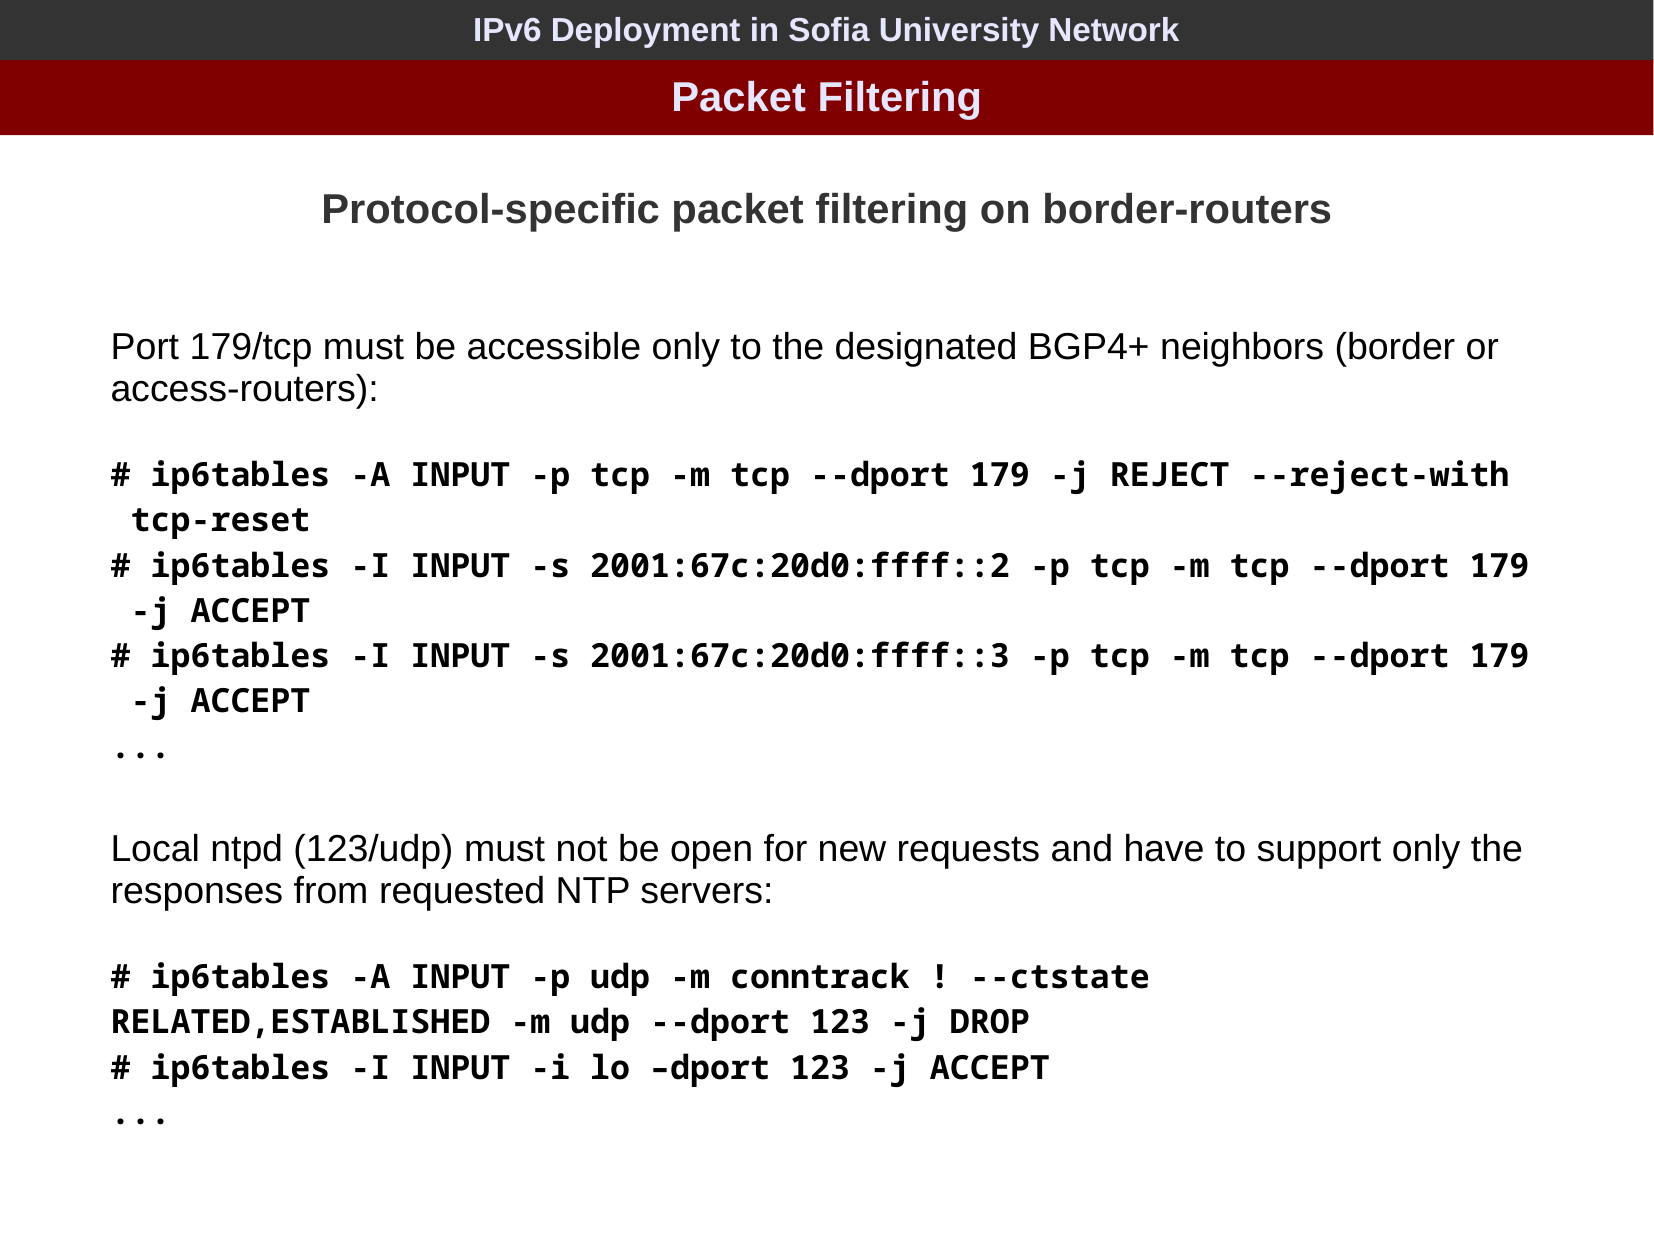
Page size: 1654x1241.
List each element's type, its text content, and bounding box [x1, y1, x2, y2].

text_box IPv6 Deployment in Sofia University Network [0, 0, 1654, 61]
text_box Port 179/tcp must be accessible only to the designated BGP4+ neighbors (border or access-routers): # ip6tables -A INPUT -p tcp -m tcp --dport 179 -j REJECT --reject-with tcp-reset # ip6tables -I INPUT -s 2001:67c:20d0:ffff::2 -p tcp -m tcp --dport 179 -j ACCEPT # ip6tables -I INPUT -s 2001:67c:20d0:ffff::3 -p tcp -m tcp --dport 179 -j ACCEPT ... [95, 275, 1551, 771]
text_box Protocol-specific packet filtering on border-routers [30, 171, 1625, 248]
text_box Packet Filtering [0, 61, 1654, 136]
text_box Local ntpd (123/udp) must not be open for new requests and have to support only the responses from requested NTP servers: # ip6tables -A INPUT -p udp -m conntrack ! --ctstate RELATED,ESTABLISHED -m udp --dport 123 -j DROP # ip6tables -I INPUT -i lo –dport 123 -j ACCEPT ... [95, 777, 1551, 1127]
